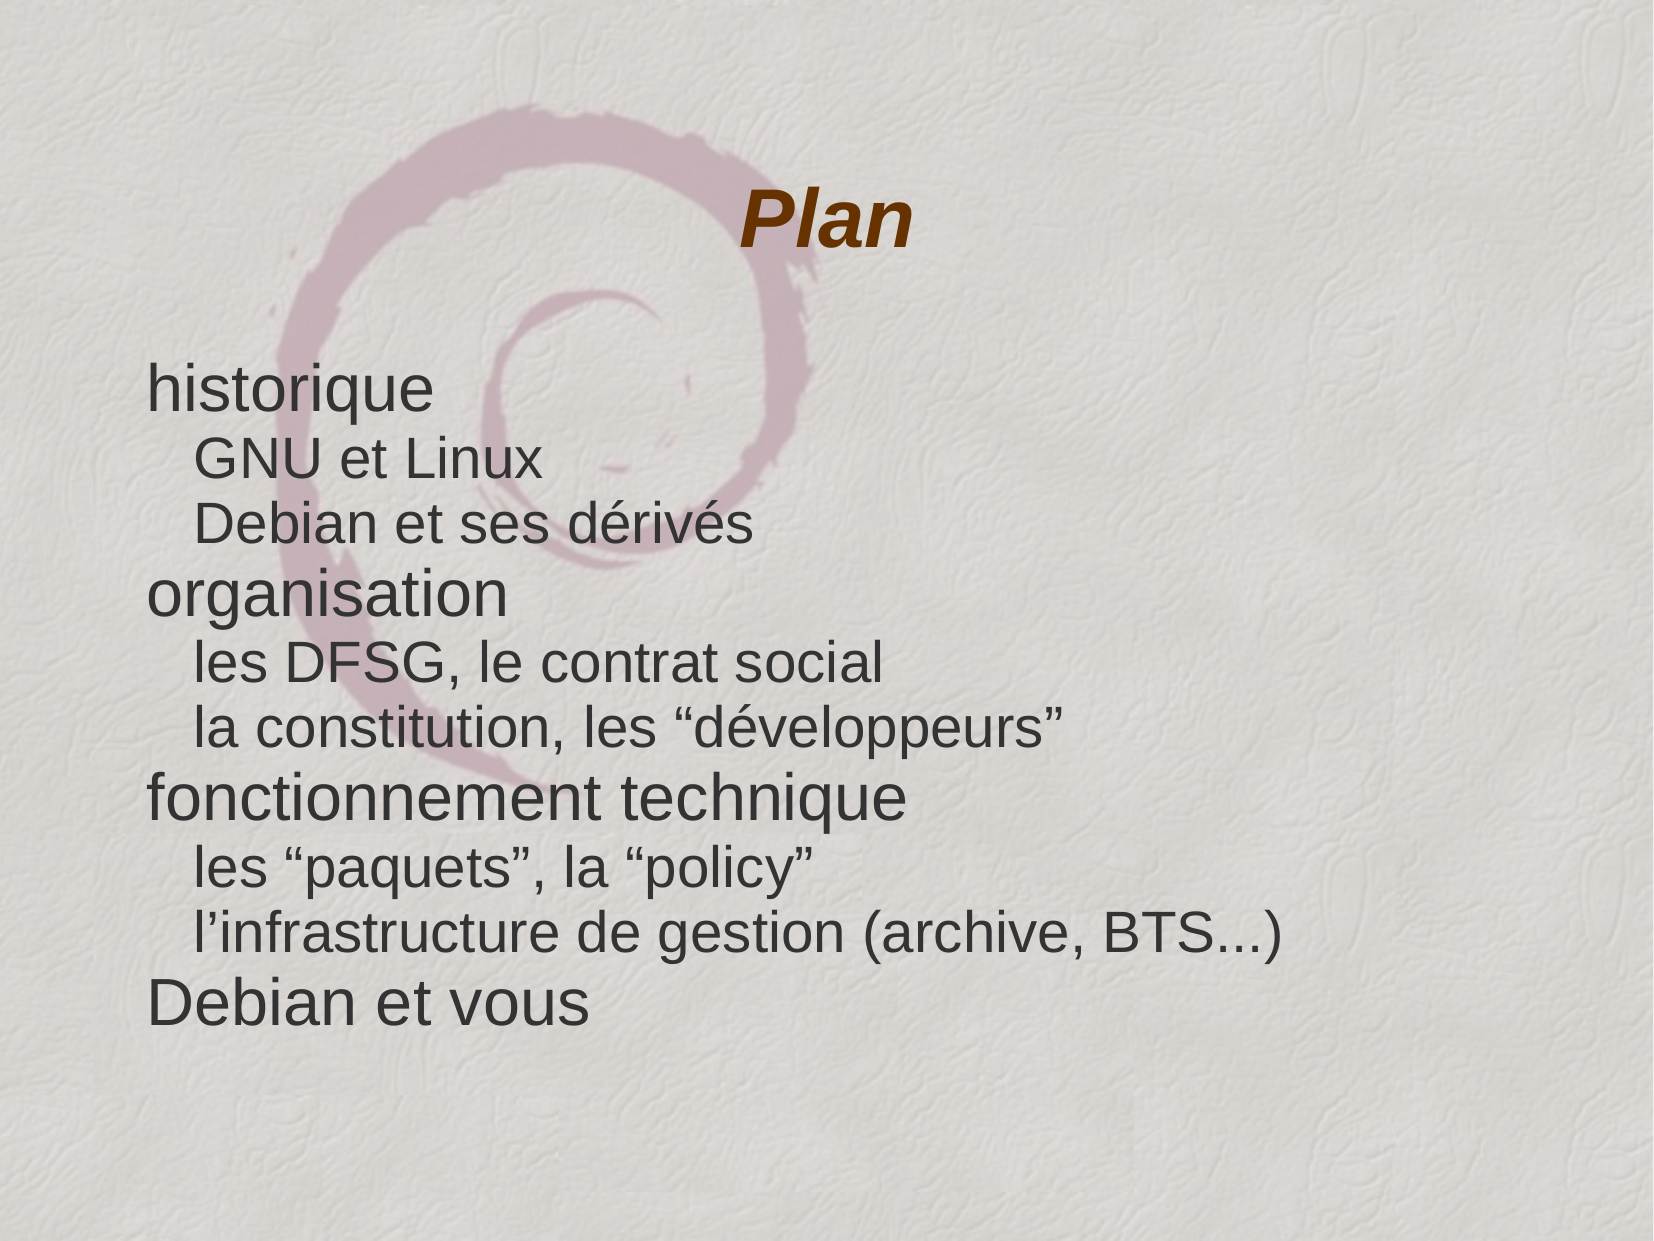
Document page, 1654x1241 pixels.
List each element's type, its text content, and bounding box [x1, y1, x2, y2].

title Plan [121, 114, 1534, 322]
list historique GNU et Linux Debian et ses dérivés organisation les DFSG, le contrat social la constitution, les “développeurs” fonctionnement technique les “paquets”, la “policy” l’infrastructure de gestion (archive, BTS...) Debian et vous [134, 350, 1516, 1133]
picture [0, 0, 1654, 1241]
